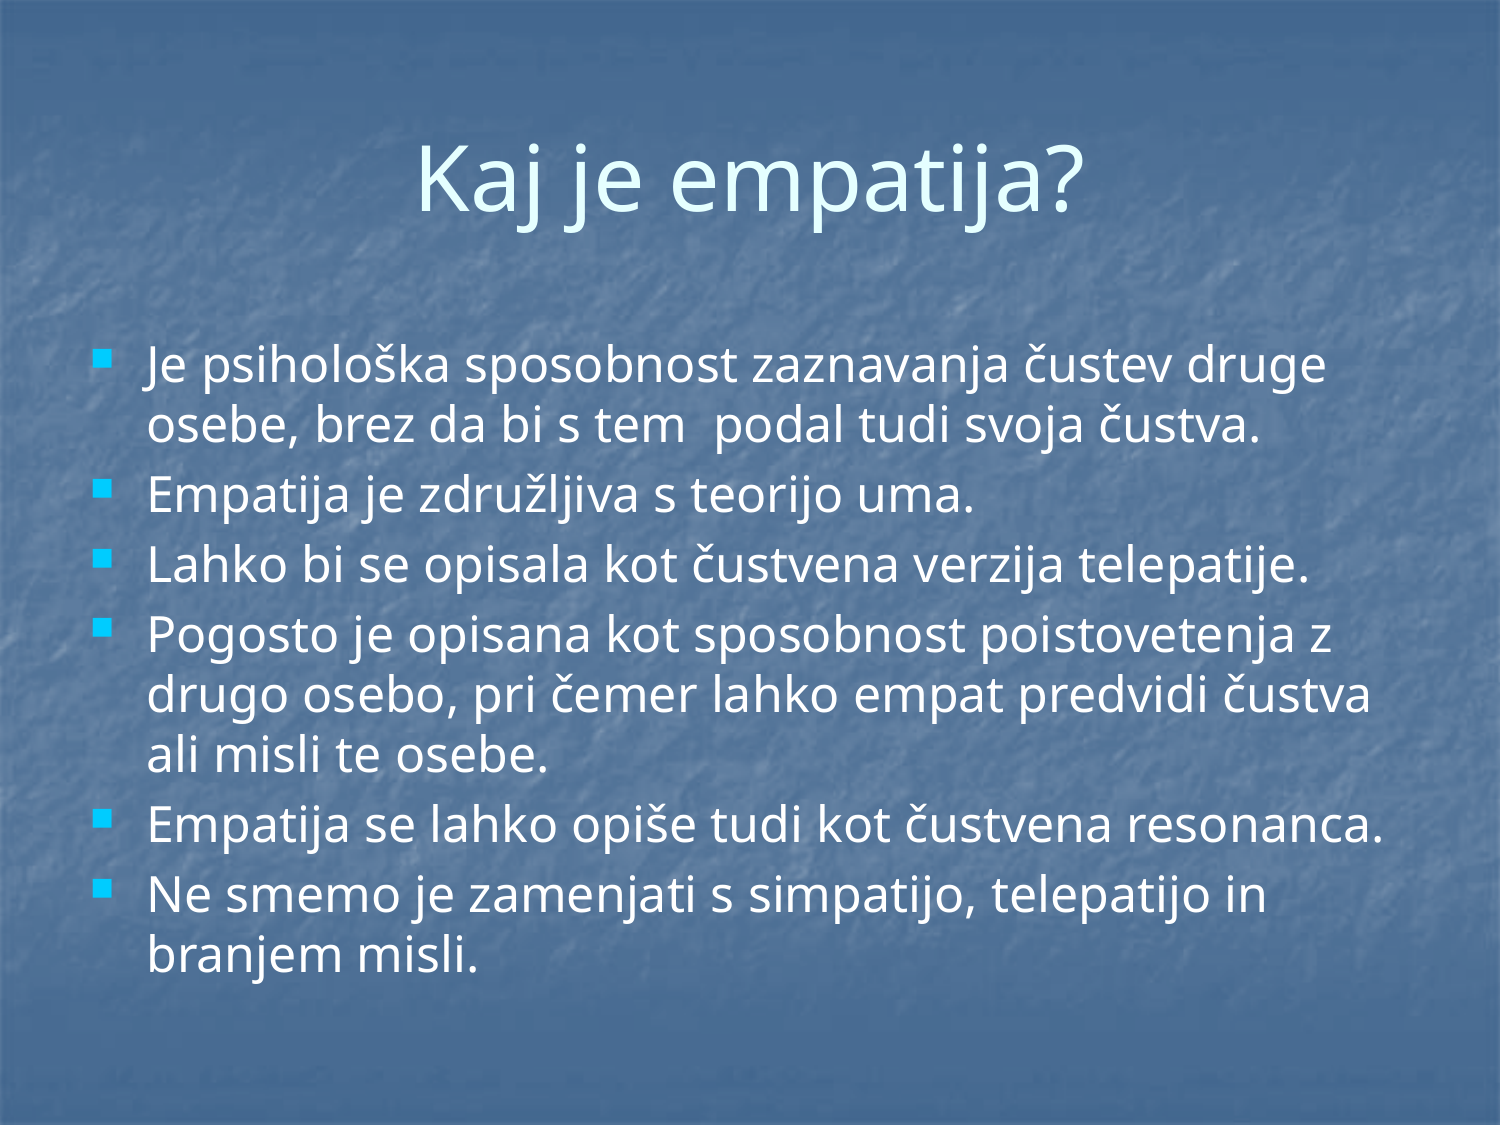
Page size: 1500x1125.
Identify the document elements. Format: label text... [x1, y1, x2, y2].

picture [0, 0, 1500, 1125]
list Je psihološka sposobnost zaznavanja čustev druge osebe, brez da bi s tem podal tudi svoja čustva. Empatija je združljiva s teorijo uma. Lahko bi se opisala kot čustvena verzija telepatije. Pogosto je opisana kot sposobnost poistovetenja z drugo osebo, pri čemer lahko empat predvidi čustva ali misli te osebe. Empatija se lahko opiše tudi kot čustvena resonanca. Ne smemo je zamenjati s simpatijo, telepatijo in branjem misli. [75, 324, 1425, 1000]
title Kaj je empatija? [75, 62, 1425, 288]
